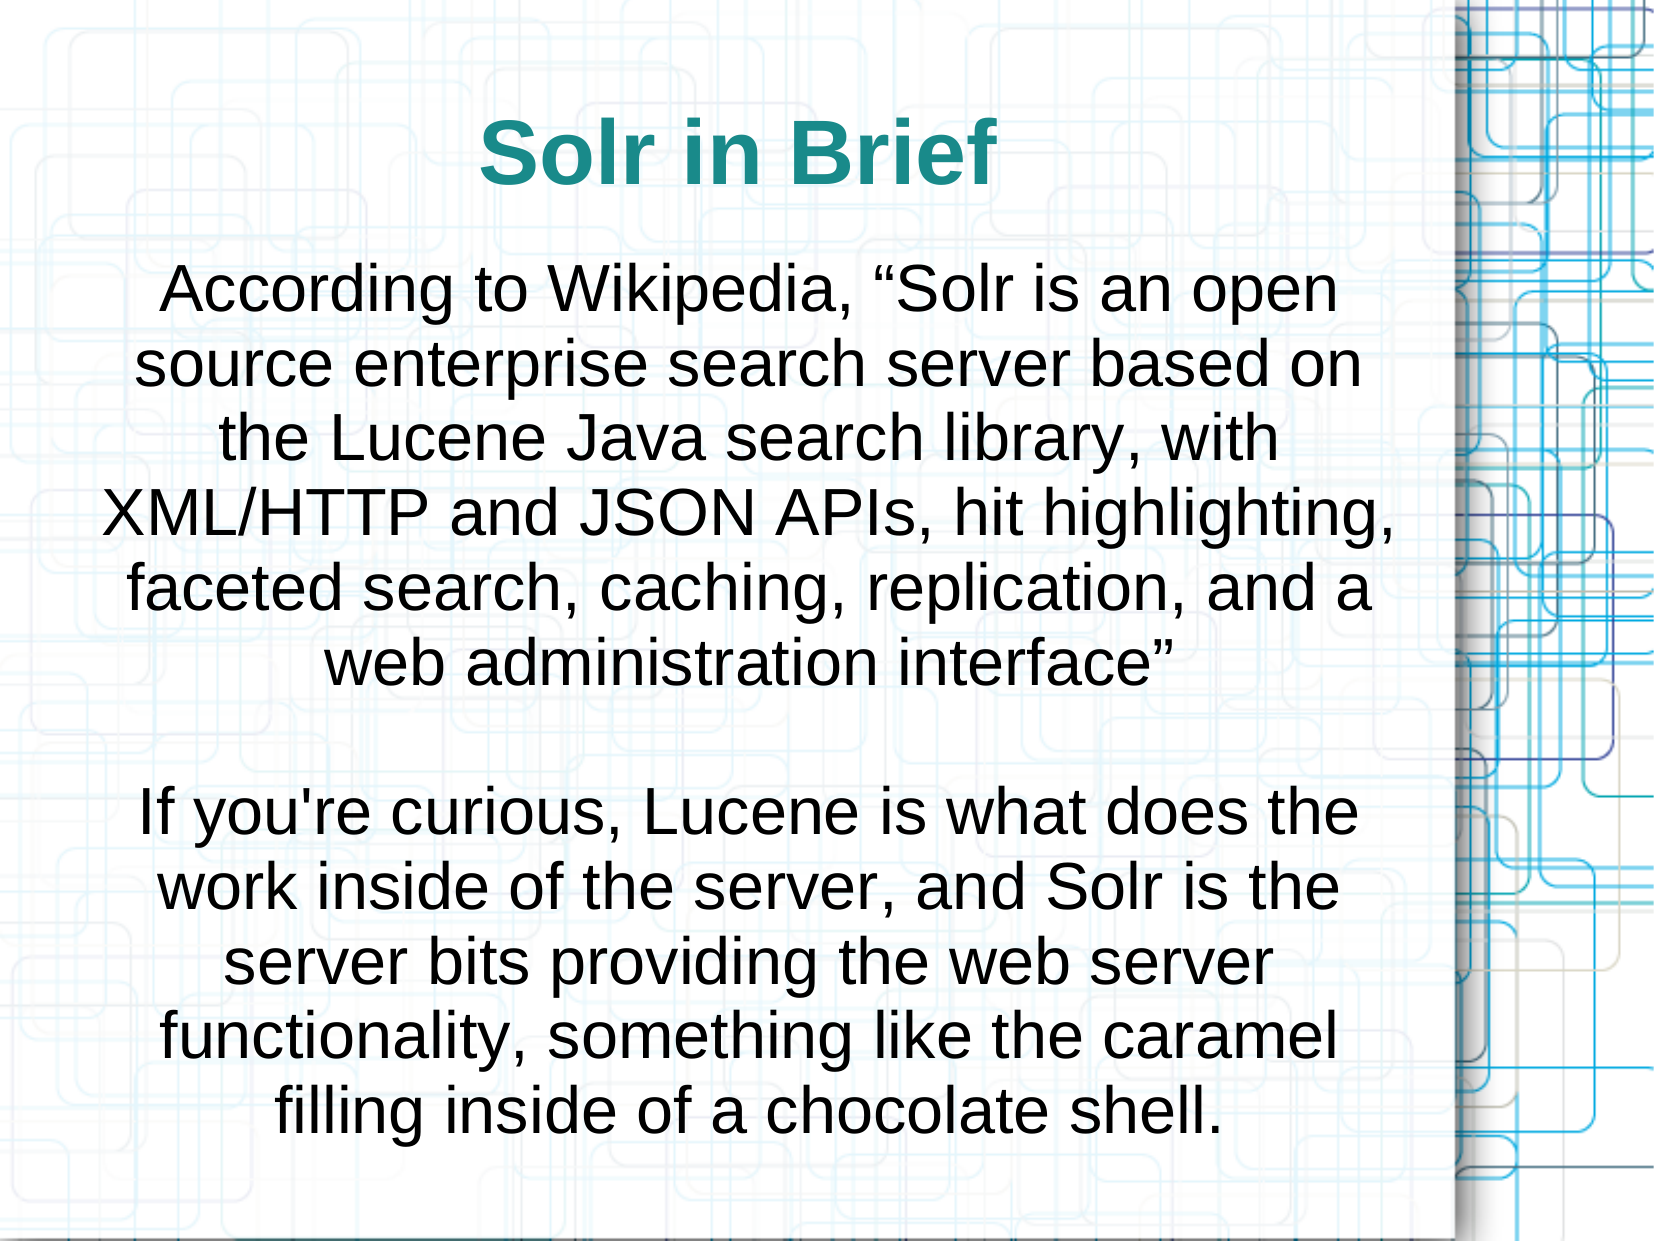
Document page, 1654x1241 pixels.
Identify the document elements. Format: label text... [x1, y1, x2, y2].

title Solr in Brief [59, 56, 1418, 250]
subtitle According to Wikipedia, “Solr is an open source enterprise search server based on the Lucene Java search library, with XML/HTTP and JSON APIs, hit highlighting, faceted search, caching, replication, and a web administration interface” If you're curious, Lucene is what does the work inside of the server, and Solr is the server bits providing the web server functionality, something like the caramel filling inside of a chocolate shell. [82, 250, 1418, 1149]
picture [0, 0, 1654, 1241]
